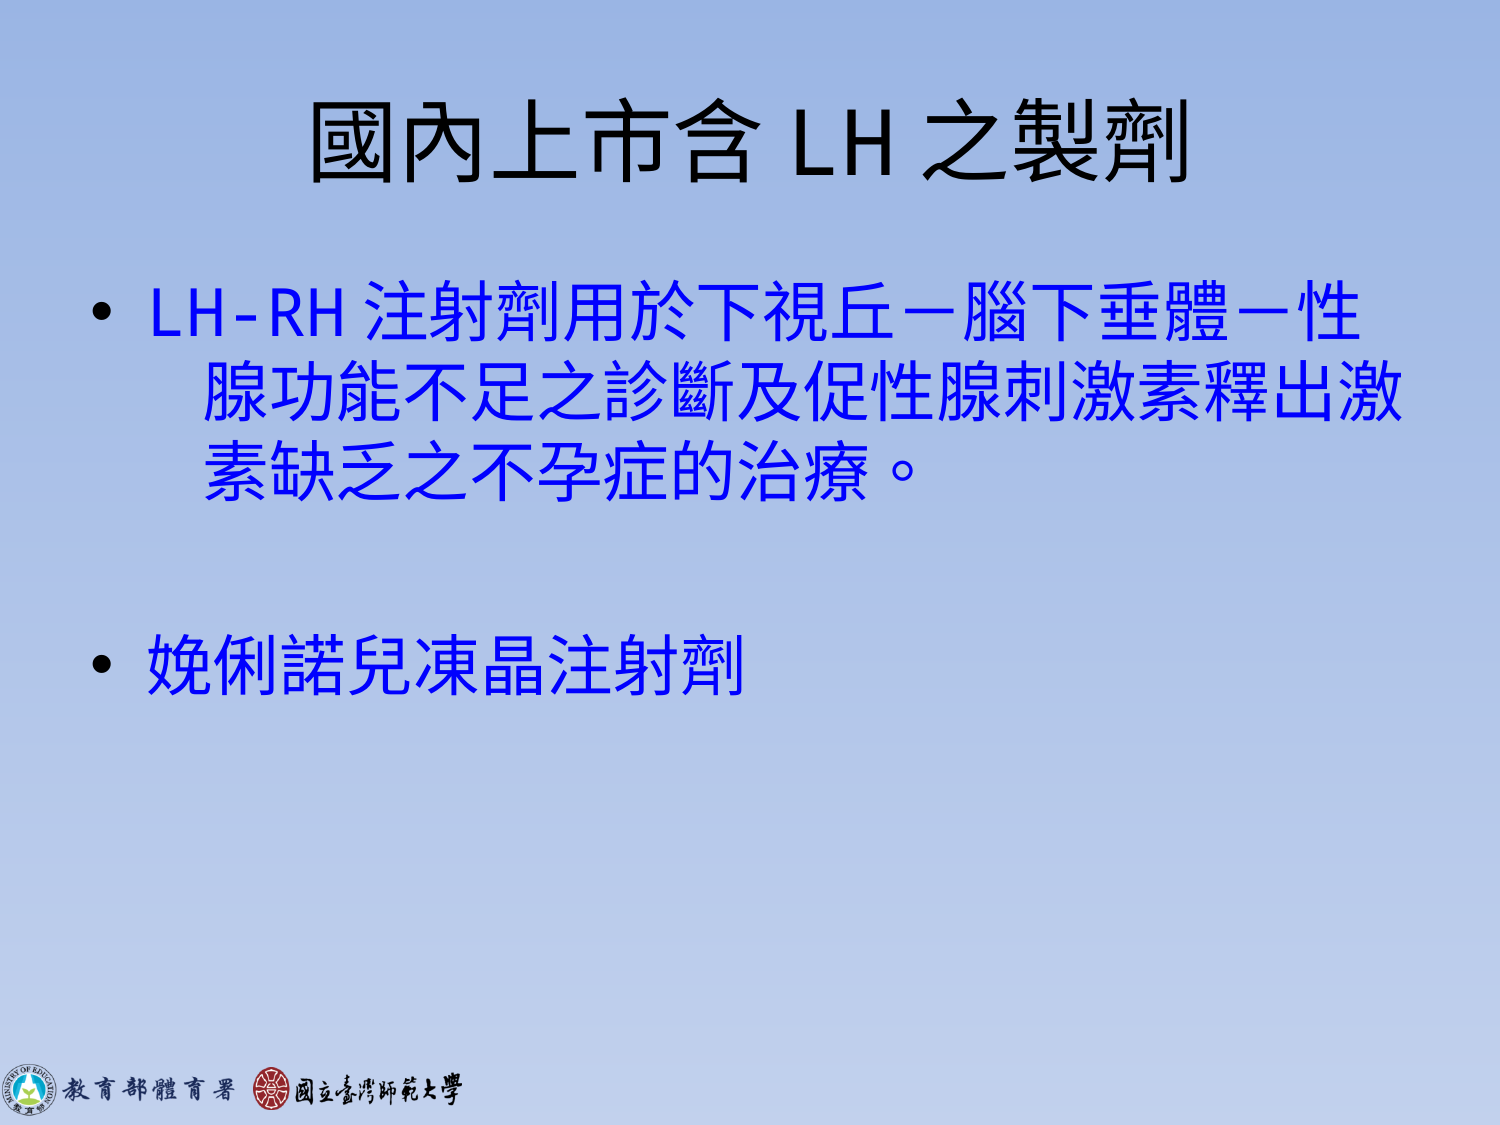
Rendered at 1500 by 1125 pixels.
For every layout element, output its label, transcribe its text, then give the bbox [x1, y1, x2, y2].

title 國內上市含LH之製劑 [75, 45, 1426, 233]
list LH-RH注射劑用於下視丘－腦下垂體－性腺功能不足之診斷及促性腺刺激素釋出激素缺乏之不孕症的治療。 娩俐諾兒凍晶注射劑 [75, 262, 1426, 1005]
